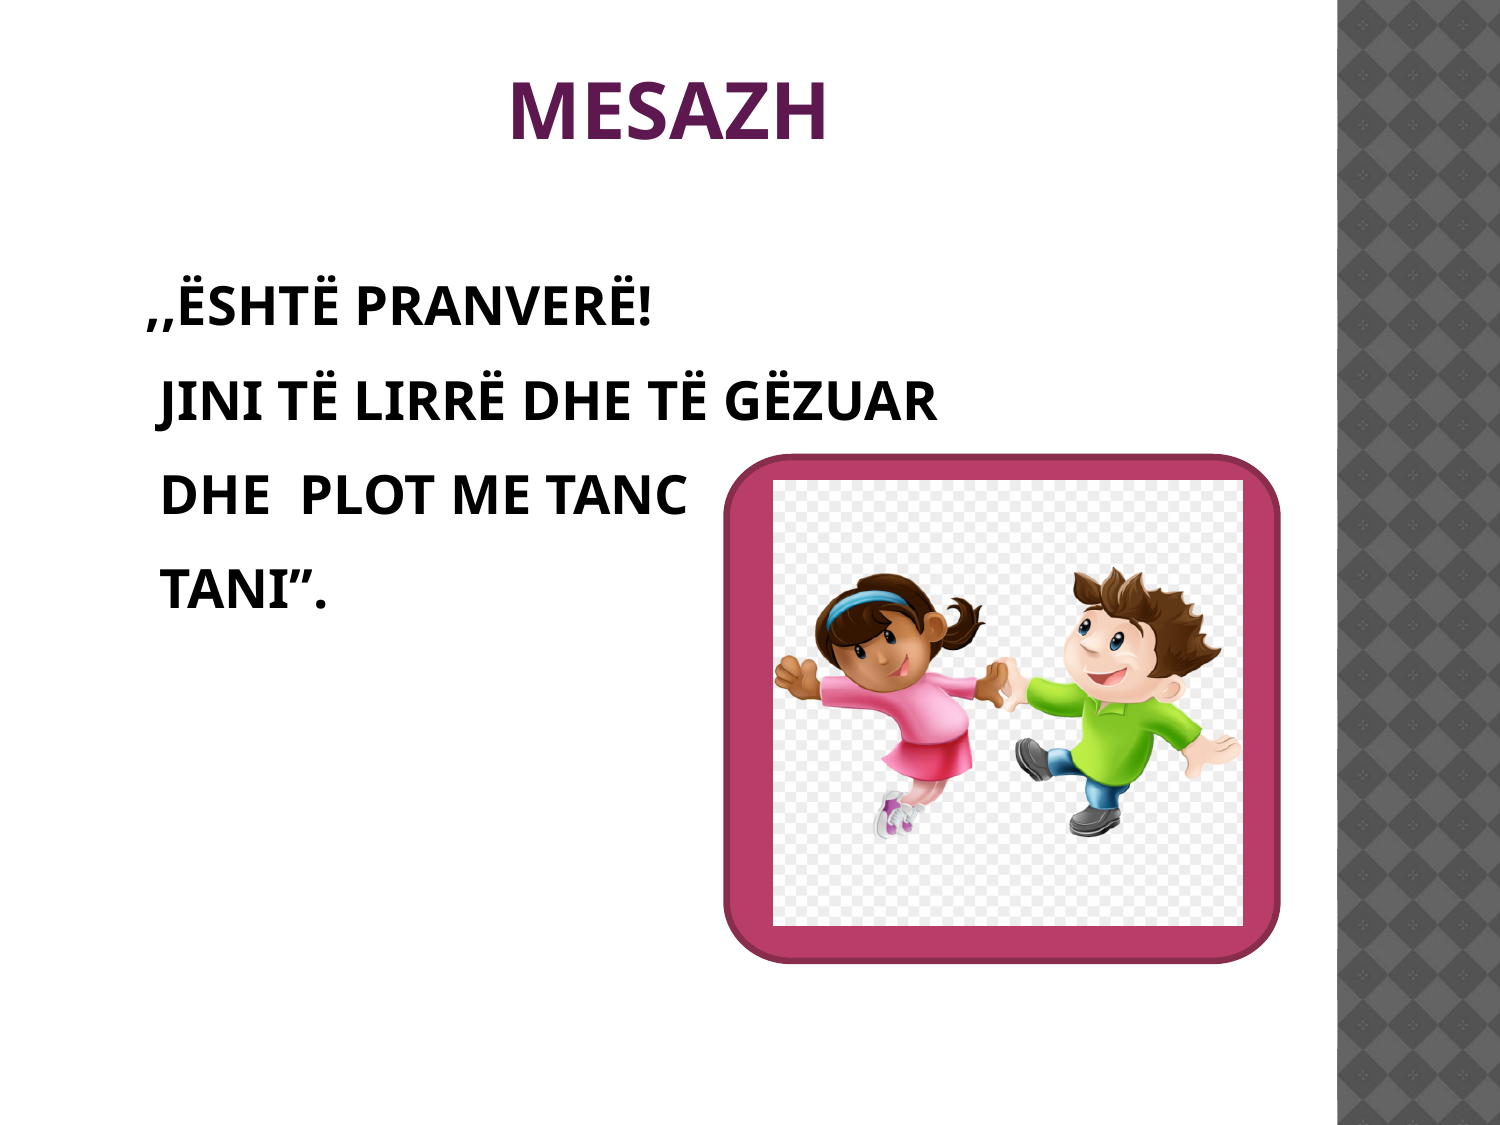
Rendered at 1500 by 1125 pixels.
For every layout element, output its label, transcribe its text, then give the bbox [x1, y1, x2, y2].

list ,,ËSHTË PRANVERË! JINI TË LIRRË DHE TË GËZUAR DHE PLOT ME TANC TANI’’. [75, 264, 1263, 1059]
picture [1337, 0, 1500, 1125]
text_box [726, 457, 1278, 961]
picture [773, 480, 1243, 926]
title MESAZH [75, 52, 1263, 240]
